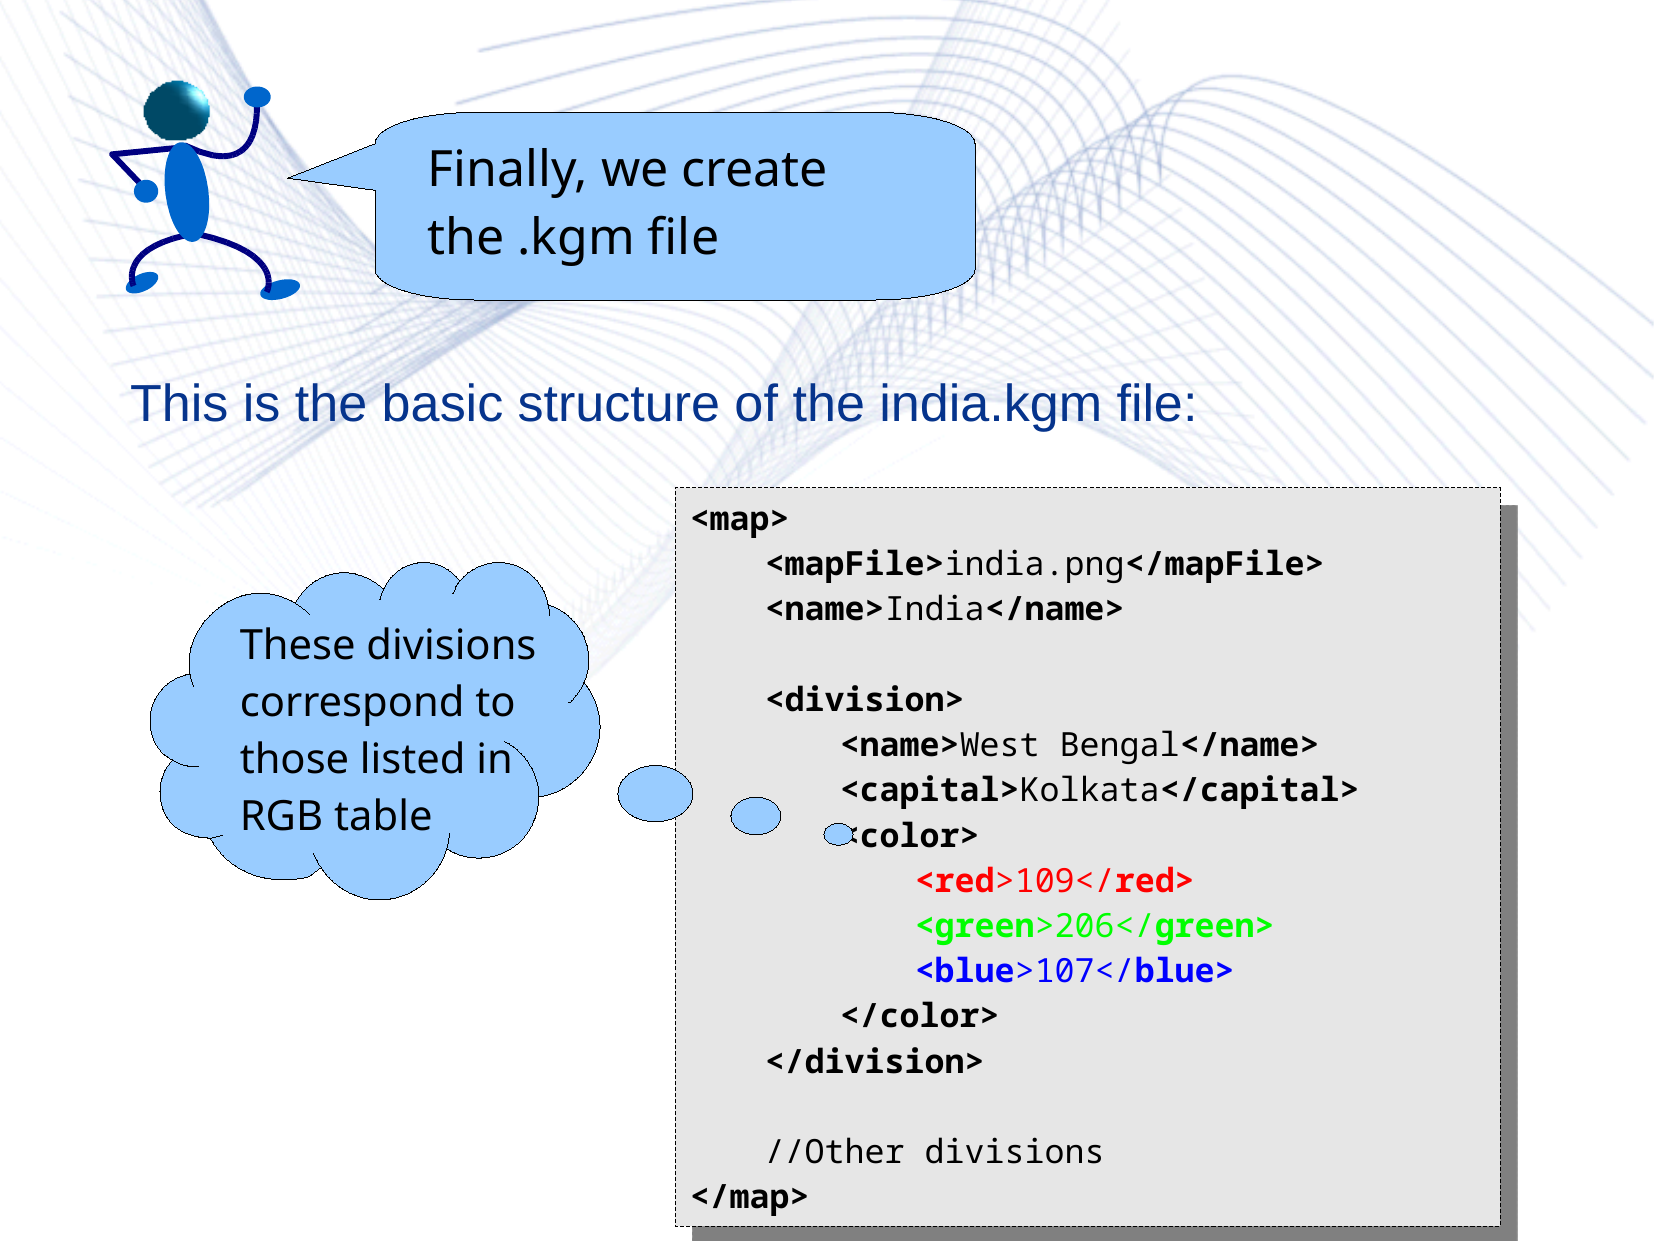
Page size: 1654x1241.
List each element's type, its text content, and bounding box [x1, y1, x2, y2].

text_box These divisions correspond to those listed in RGB table [225, 607, 601, 901]
text_box [730, 797, 781, 835]
picture [0, 0, 1654, 1241]
text_box [617, 765, 693, 822]
text_box Finally, we create the .kgm file [412, 125, 976, 280]
text_box <map> <mapFile>india.png</mapFile> <name>India</name> <division> <name>West Bengal</name> <capital>Kolkata</capital> <color> <red>109</red> <green>206</green> <blue>107</blue> </color> </division> //Other divisions </map> [675, 487, 1501, 1179]
text_box [823, 823, 854, 846]
list This is the basic structure of the india.kgm file: [112, 374, 1501, 523]
text_box [150, 562, 555, 858]
text_box [301, 112, 969, 301]
